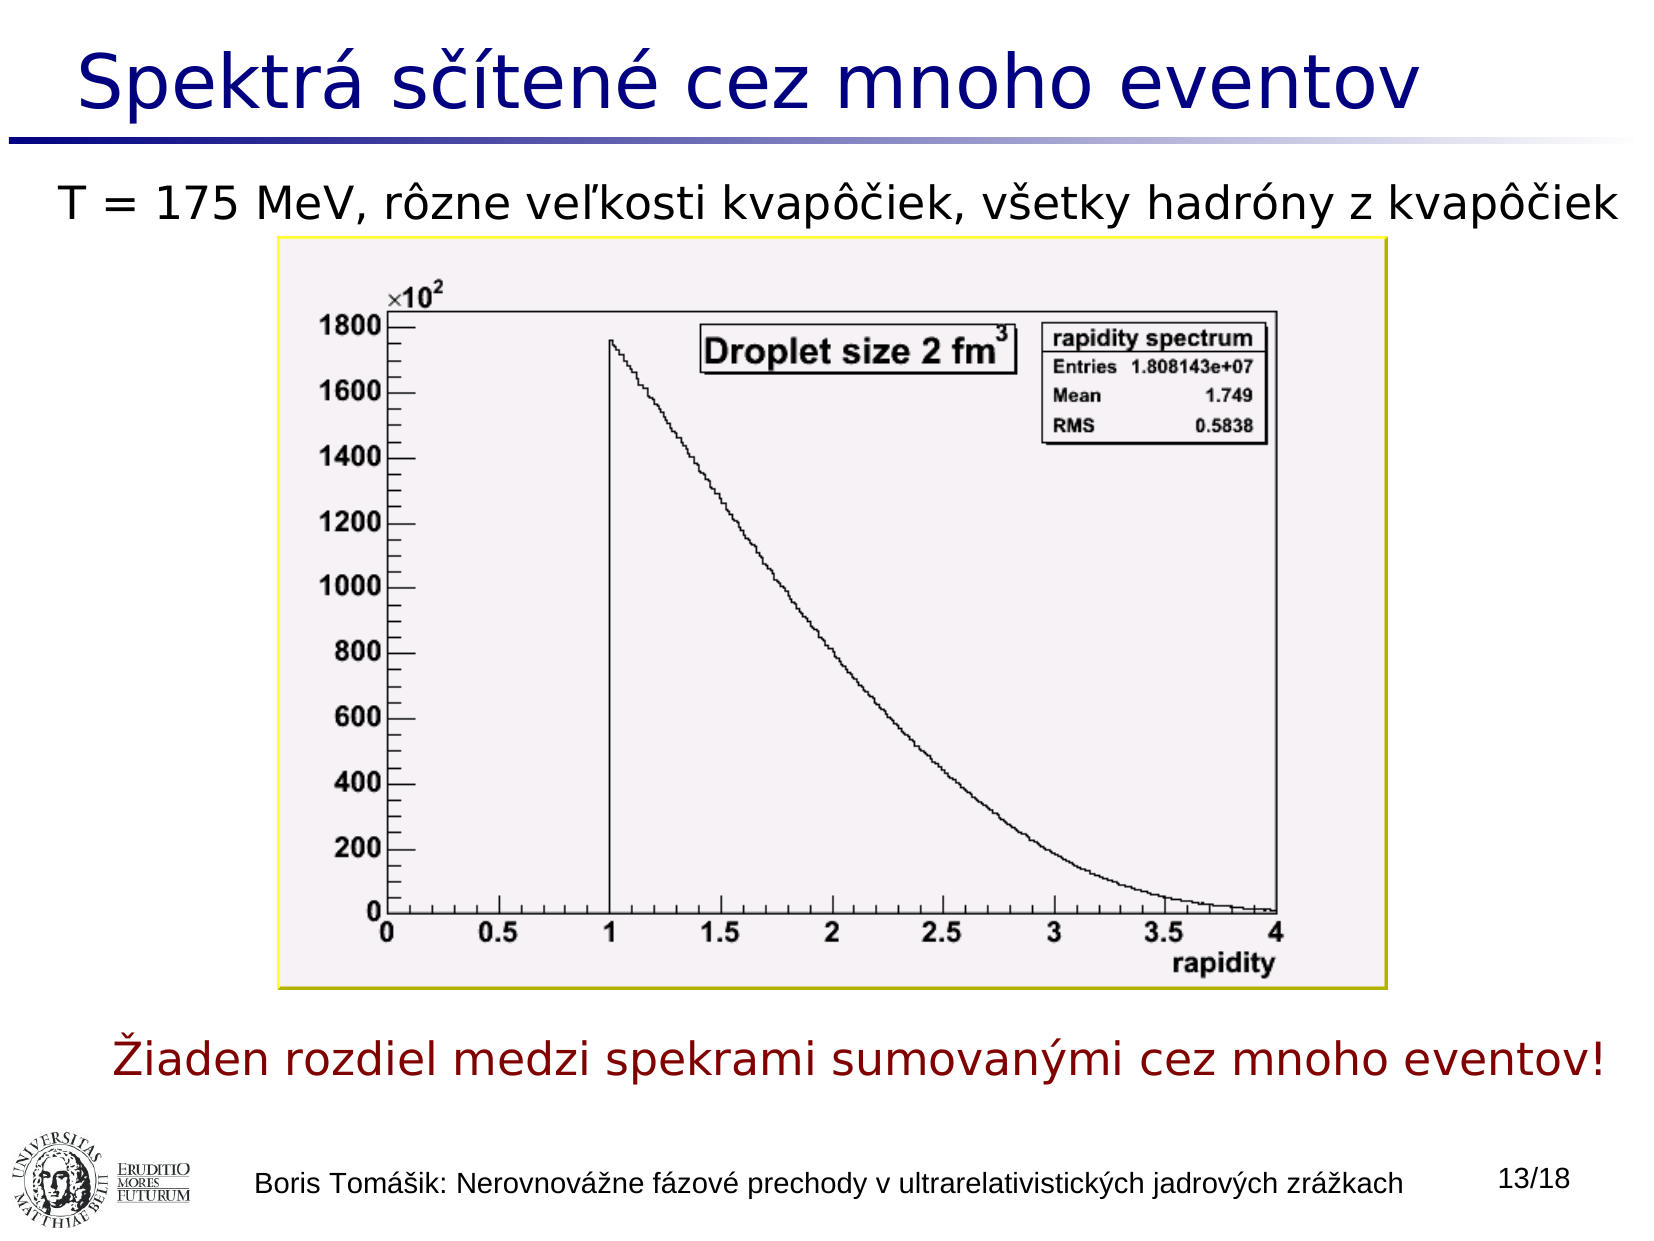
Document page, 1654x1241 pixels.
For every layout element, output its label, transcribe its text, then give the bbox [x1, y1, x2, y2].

picture [277, 236, 1388, 990]
text_box Žiaden rozdiel medzi spekrami sumovanými cez mnoho eventov! [97, 1026, 1624, 1095]
picture [12, 1132, 190, 1228]
subtitle T = 175 MeV, rôzne veľkosti kvapôčiek, všetky hadróny z kvapôčiek [23, 171, 1642, 237]
title Spektrá sčítené cez mnoho eventov [75, 25, 1565, 141]
